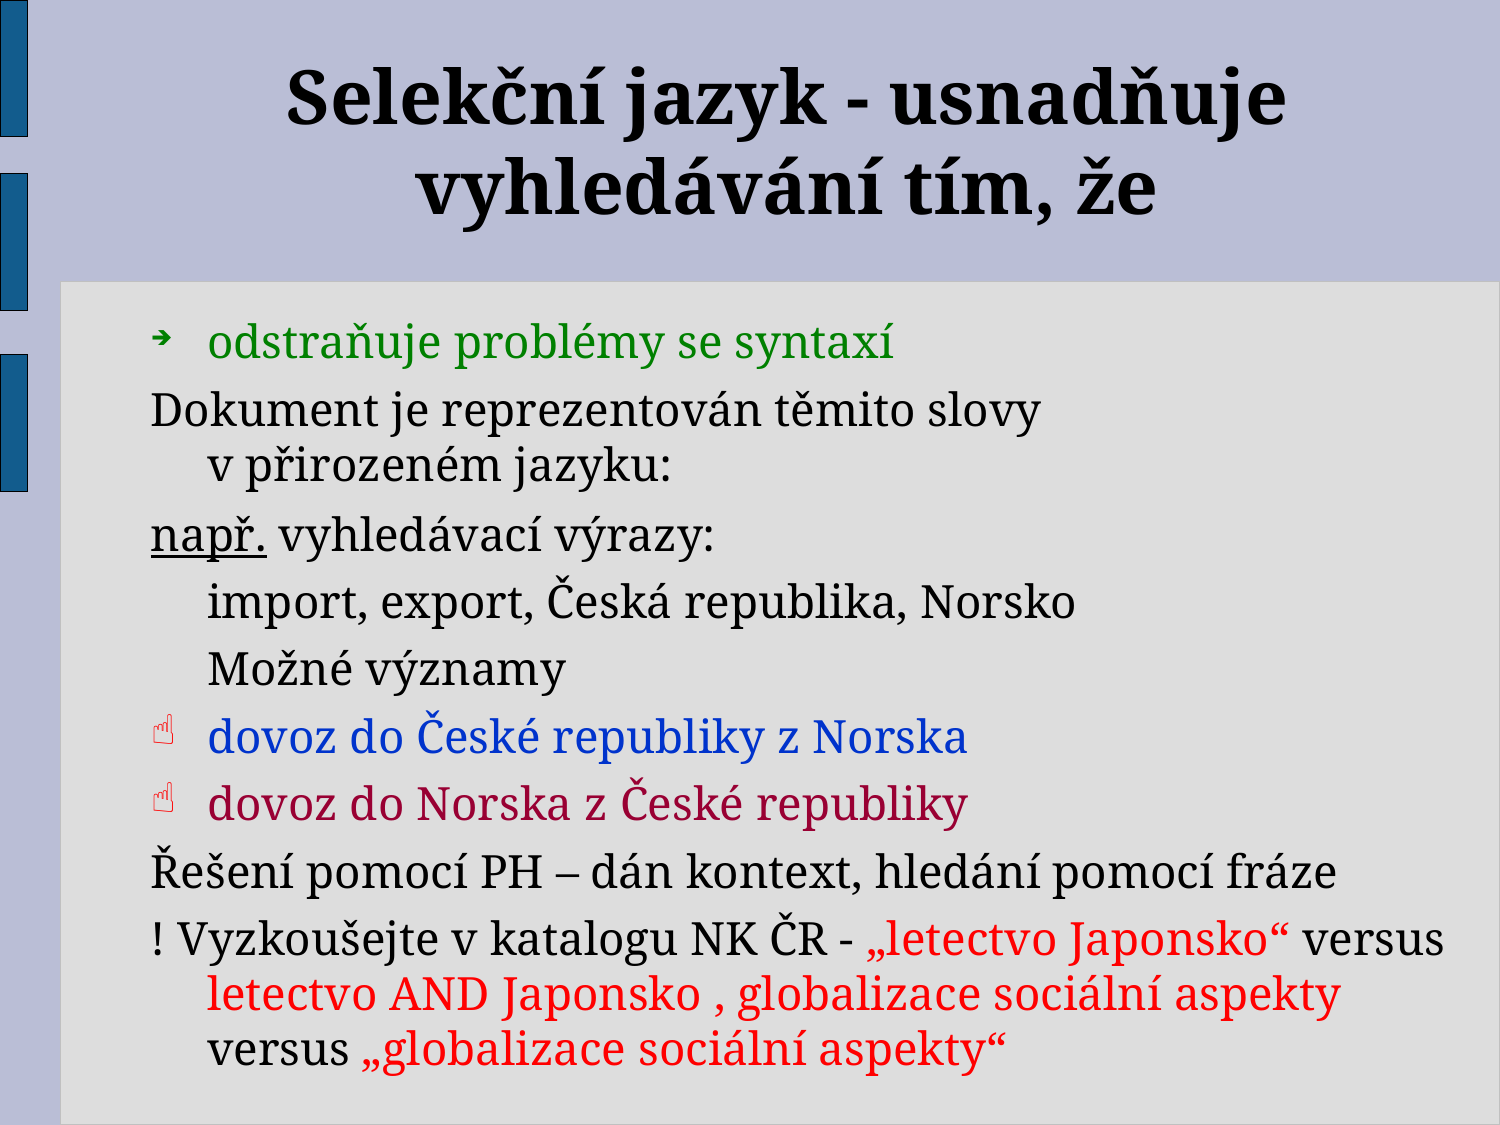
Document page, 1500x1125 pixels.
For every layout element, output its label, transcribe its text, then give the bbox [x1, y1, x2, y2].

list odstraňuje problémy se syntaxí Dokument je reprezentován těmito slovy v přirozeném jazyku: např. vyhledávací výrazy: import, export, Česká republika, Norsko Možné významy dovoz do České republiky z Norska dovoz do Norska z České republiky Řešení pomocí PH – dán kontext, hledání pomocí fráze ! Vyzkoušejte v katalogu NK ČR - „letectvo Japonsko“ versus letectvo AND Japonsko , globalizace sociální aspekty versus „globalizace sociální aspekty“ [136, 305, 1500, 1125]
title Selekční jazyk - usnadňuje vyhledávání tím, že [150, 41, 1426, 238]
